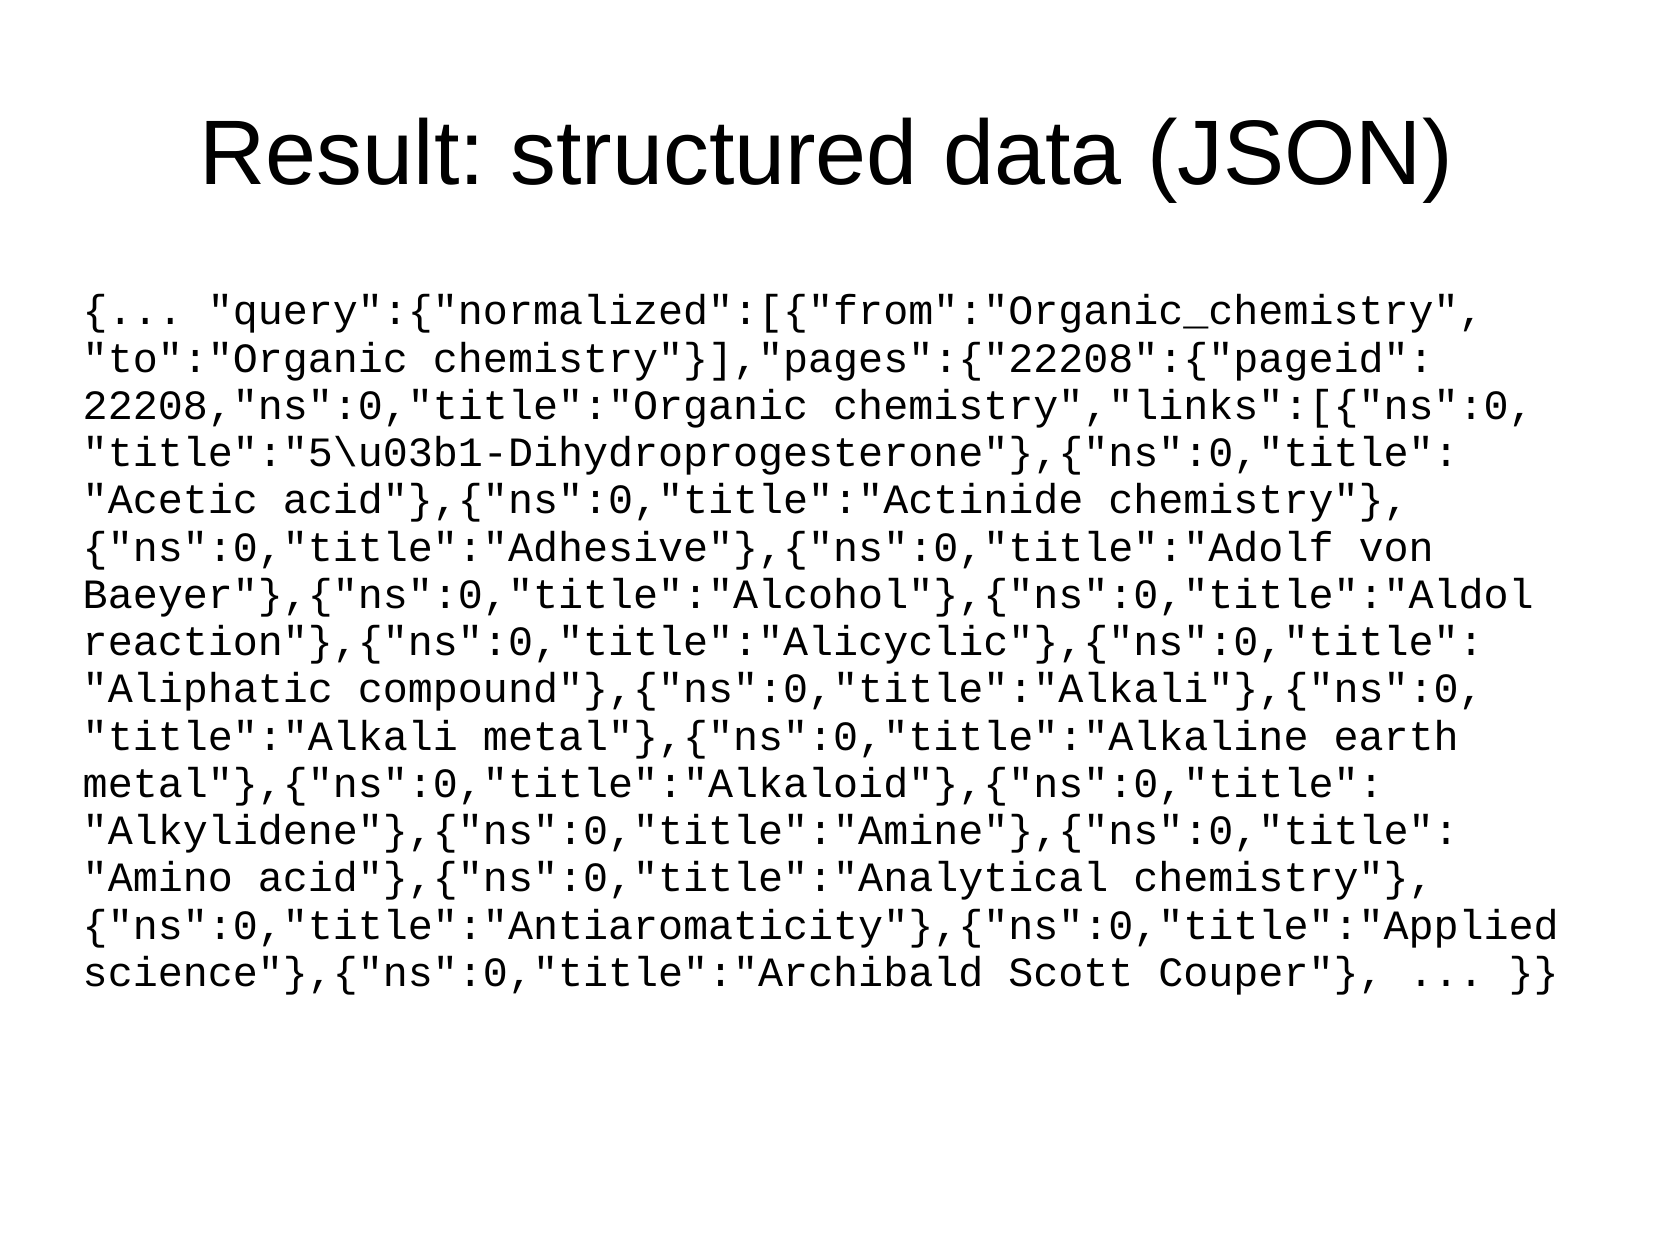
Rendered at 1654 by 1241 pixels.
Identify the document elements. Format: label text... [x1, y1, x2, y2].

subtitle {... "query":{"normalized":[{"from":"Organic_chemistry", "to":"Organic chemistry"}],"pages":{"22208":{"pageid": 22208,"ns":0,"title":"Organic chemistry","links":[{"ns":0, "title":"5\u03b1-Dihydroprogesterone"},{"ns":0,"title": "Acetic acid"},{"ns":0,"title":"Actinide chemistry"},{"ns":0,"title":"Adhesive"},{"ns":0,"title":"Adolf von Baeyer"},{"ns":0,"title":"Alcohol"},{"ns":0,"title":"Aldol reaction"},{"ns":0,"title":"Alicyclic"},{"ns":0,"title": "Aliphatic compound"},{"ns":0,"title":"Alkali"},{"ns":0, "title":"Alkali metal"},{"ns":0,"title":"Alkaline earth metal"},{"ns":0,"title":"Alkaloid"},{"ns":0,"title": "Alkylidene"},{"ns":0,"title":"Amine"},{"ns":0,"title": "Amino acid"},{"ns":0,"title":"Analytical chemistry"},{"ns":0,"title":"Antiaromaticity"},{"ns":0,"title":"Applied science"},{"ns":0,"title":"Archibald Scott Couper"}, ... }} [82, 290, 1571, 1010]
title Result: structured data (JSON) [82, 49, 1571, 257]
